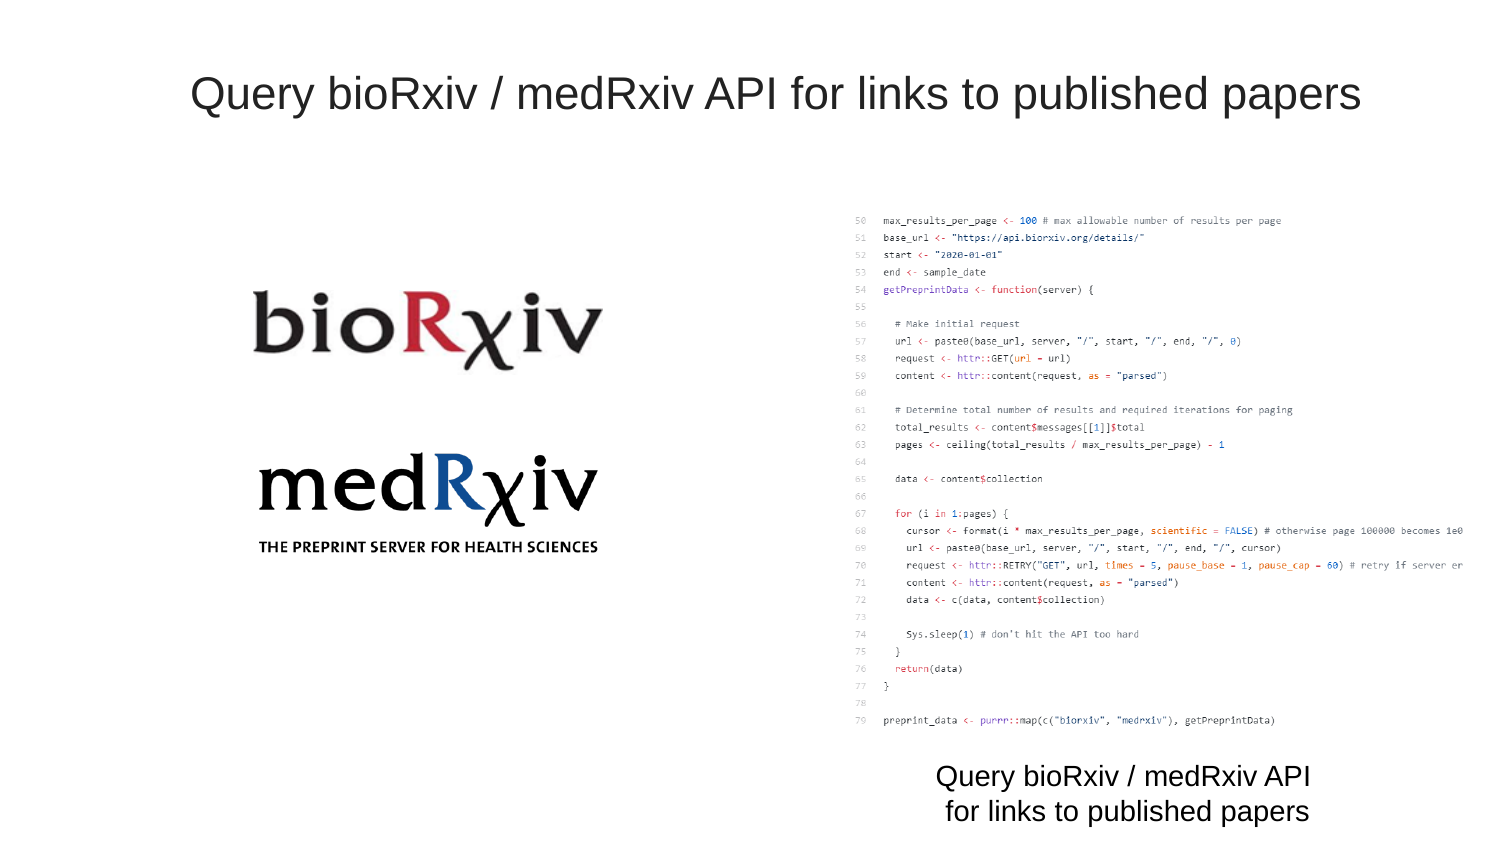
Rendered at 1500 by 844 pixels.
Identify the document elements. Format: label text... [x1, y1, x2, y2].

picture [258, 452, 598, 554]
picture [843, 209, 1463, 734]
text_box Query bioRxiv / medRxiv API for links to published papers [144, 48, 1409, 133]
text_box Query bioRxiv / medRxiv API for links to published papers [798, 742, 1458, 843]
picture [253, 290, 603, 375]
